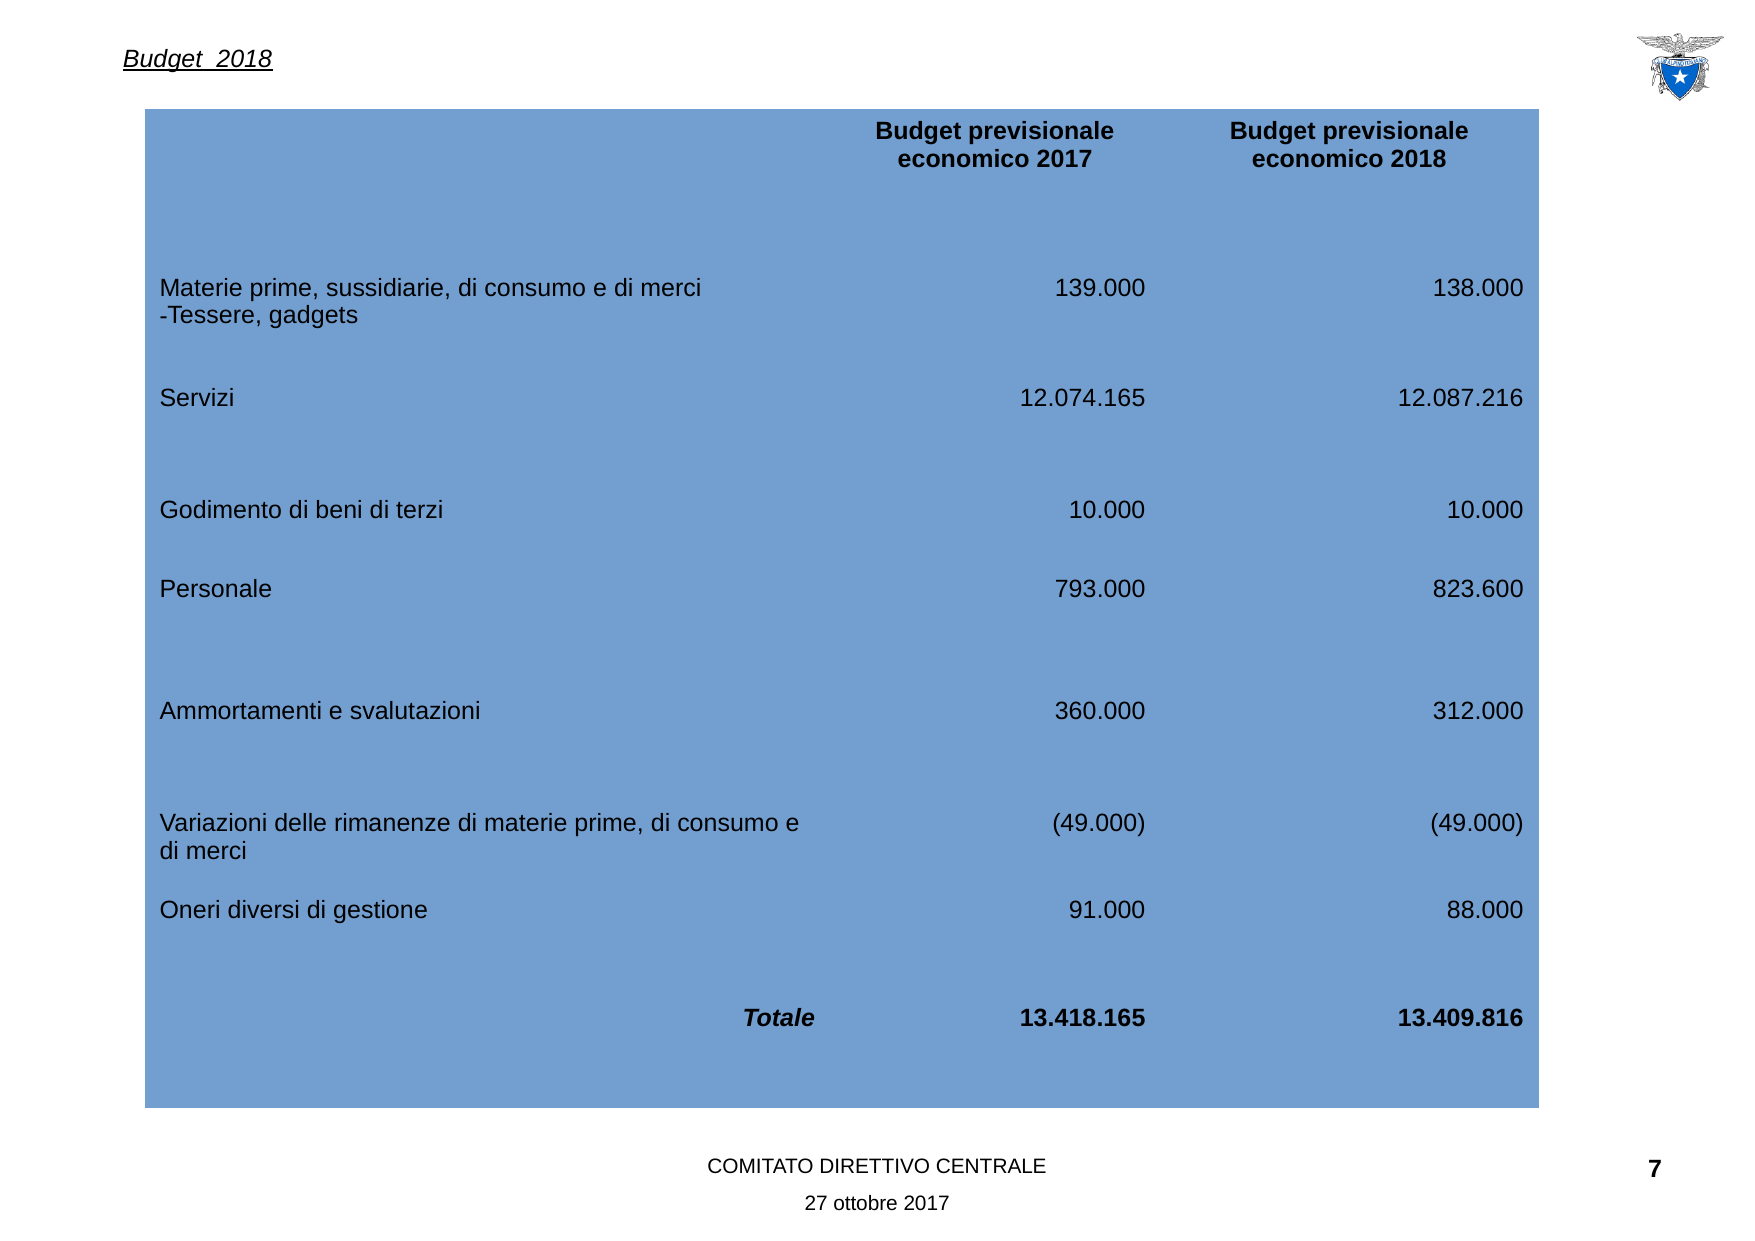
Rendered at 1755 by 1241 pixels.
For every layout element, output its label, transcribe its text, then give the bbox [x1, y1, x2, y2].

table_header Budget previsionale economico 2017 [830, 109, 1161, 266]
table_cell Ammortamenti e svalutazioni [145, 689, 830, 801]
table_cell 12.087.216 [1161, 377, 1539, 488]
table_cell Oneri diversi di gestione [145, 888, 830, 996]
table_cell Godimento di beni di terzi [145, 488, 830, 567]
table_cell Servizi [145, 377, 830, 488]
table_header Budget previsionale economico 2018 [1161, 109, 1539, 266]
table_cell 360.000 [830, 689, 1161, 801]
table_cell 10.000 [830, 488, 1161, 567]
table_cell 312.000 [1161, 689, 1539, 801]
table_cell Personale [145, 567, 830, 689]
text_box COMITATO DIRETTIVO CENTRALE 27 ottobre 2017 [605, 1145, 1149, 1224]
table_cell Materie prime, sussidiarie, di consumo e di merci Tessere, gadgets [145, 266, 830, 377]
table_cell 91.000 [830, 888, 1161, 996]
text_box Budget 2018 [50, 35, 346, 82]
table_cell Totale [145, 996, 830, 1108]
table_cell (49.000) [1161, 801, 1539, 888]
text_box 7 [1633, 1145, 1681, 1191]
table_cell 139.000 [830, 266, 1161, 377]
table_cell 13.418.165 [830, 996, 1161, 1108]
table_cell 793.000 [830, 567, 1161, 689]
table_header [145, 109, 830, 266]
table_cell 138.000 [1161, 266, 1539, 377]
table_cell 12.074.165 [830, 377, 1161, 488]
table_cell 88.000 [1161, 888, 1539, 996]
table_cell 13.409.816 [1161, 996, 1539, 1108]
table_cell Variazioni delle rimanenze di materie prime, di consumo e di merci [145, 801, 830, 888]
table_cell 823.600 [1161, 567, 1539, 689]
picture [1633, 29, 1728, 108]
table_cell 10.000 [1161, 488, 1539, 567]
table_cell (49.000) [830, 801, 1161, 888]
